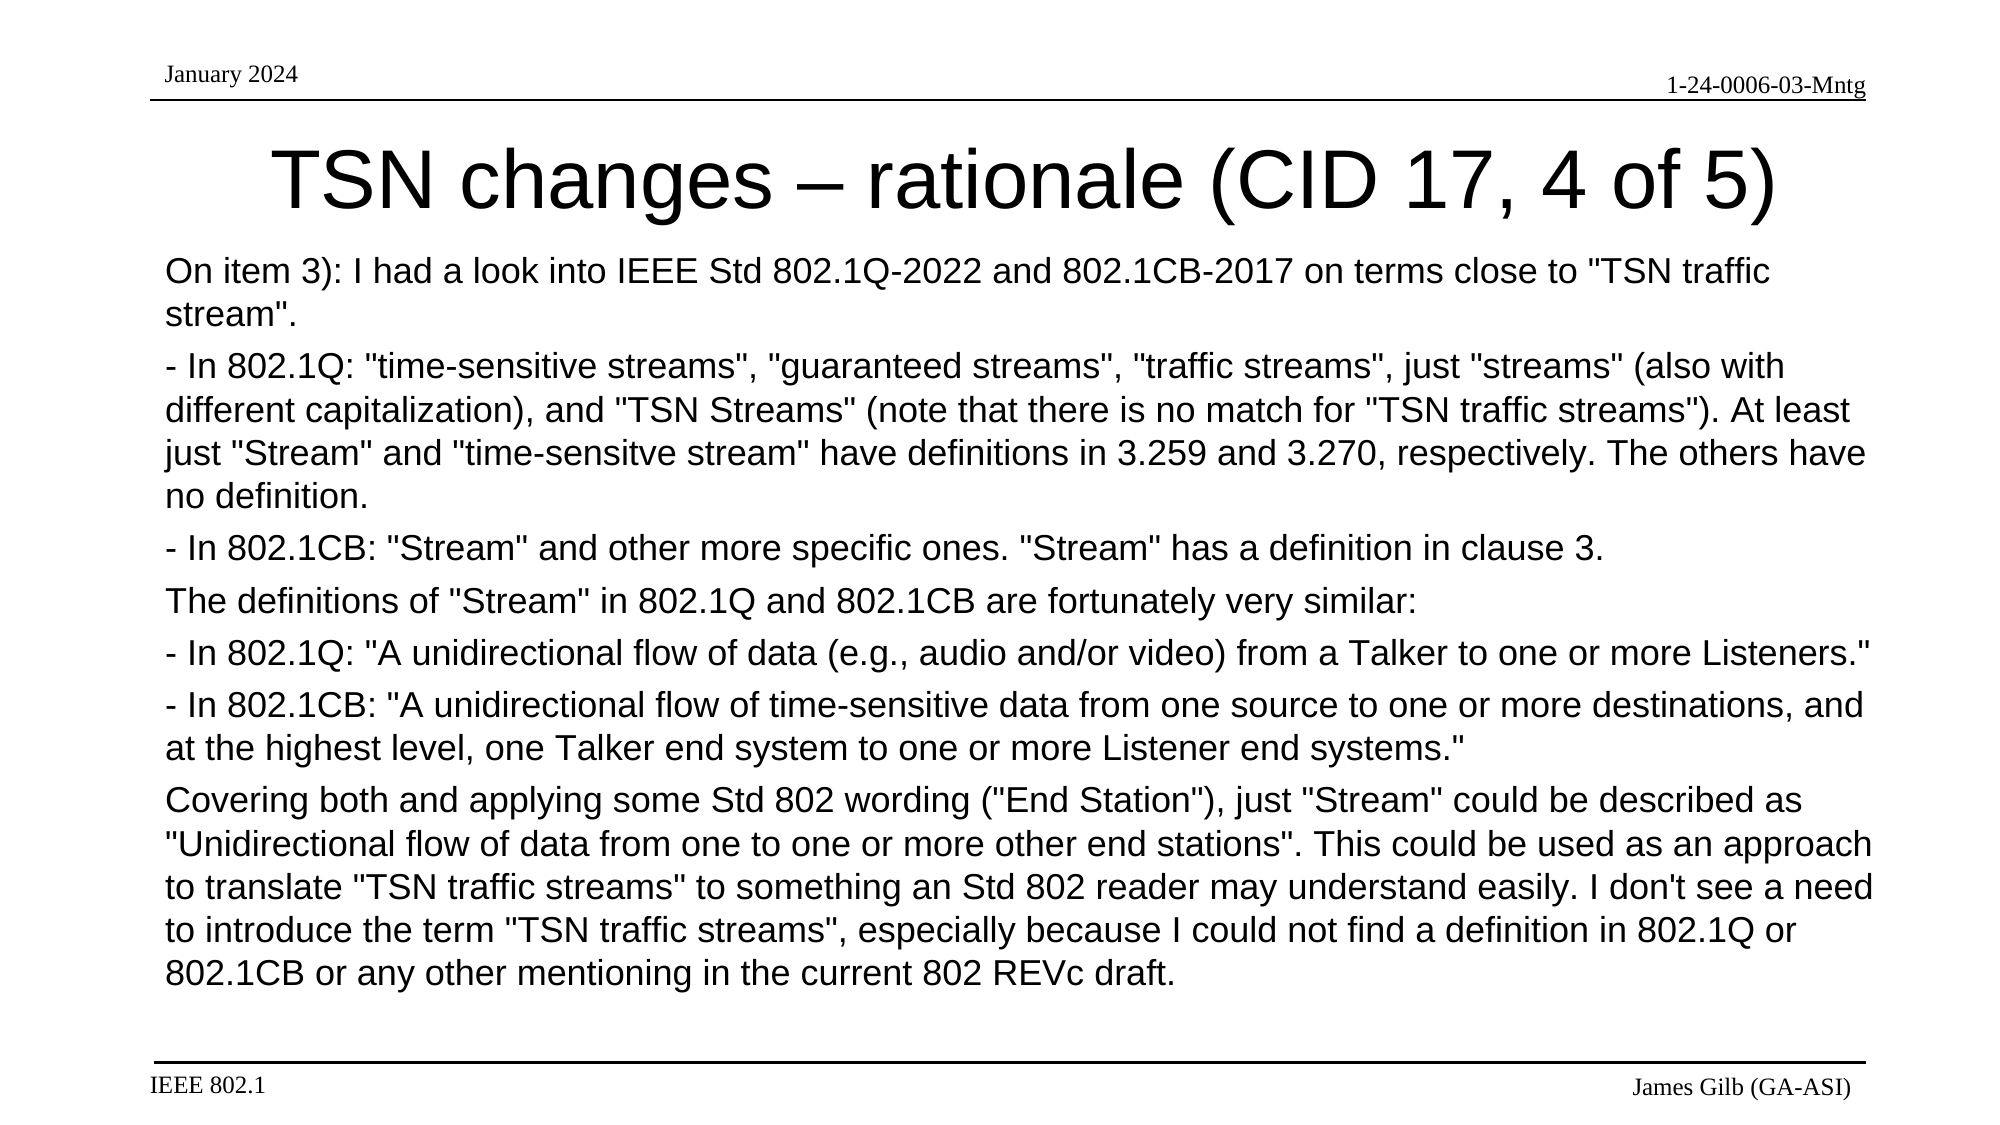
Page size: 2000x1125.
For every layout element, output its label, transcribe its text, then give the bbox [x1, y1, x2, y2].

list On item 3): I had a look into IEEE Std 802.1Q-2022 and 802.1CB-2017 on terms close to "TSN traffic stream". - In 802.1Q: "time-sensitive streams", "guaranteed streams", "traffic streams", just "streams" (also with different capitalization), and "TSN Streams" (note that there is no match for "TSN traffic streams"). At least just "Stream" and "time-sensitve stream" have definitions in 3.259 and 3.270, respectively. The others have no definition. - In 802.1CB: "Stream" and other more specific ones. "Stream" has a definition in clause 3. The definitions of "Stream" in 802.1Q and 802.1CB are fortunately very similar: - In 802.1Q: "A unidirectional flow of data (e.g., audio and/or video) from a Talker to one or more Listeners." - In 802.1CB: "A unidirectional flow of time-sensitive data from one source to one or more destinations, and at the highest level, one Talker end system to one or more Listener end systems." Covering both and applying some Std 802 wording ("End Station"), just "Stream" could be described as "Unidirectional flow of data from one to one or more other end stations". This could be used as an approach to translate "TSN traffic streams" to something an Std 802 reader may understand easily. I don't see a need to introduce the term "TSN traffic streams", especially because I could not find a definition in 802.1Q or 802.1CB or any other mentioning in the current 802 REVc draft. [150, 239, 1900, 1051]
title TSN changes – rationale (CID 17, 4 of 5) [150, 112, 1900, 238]
